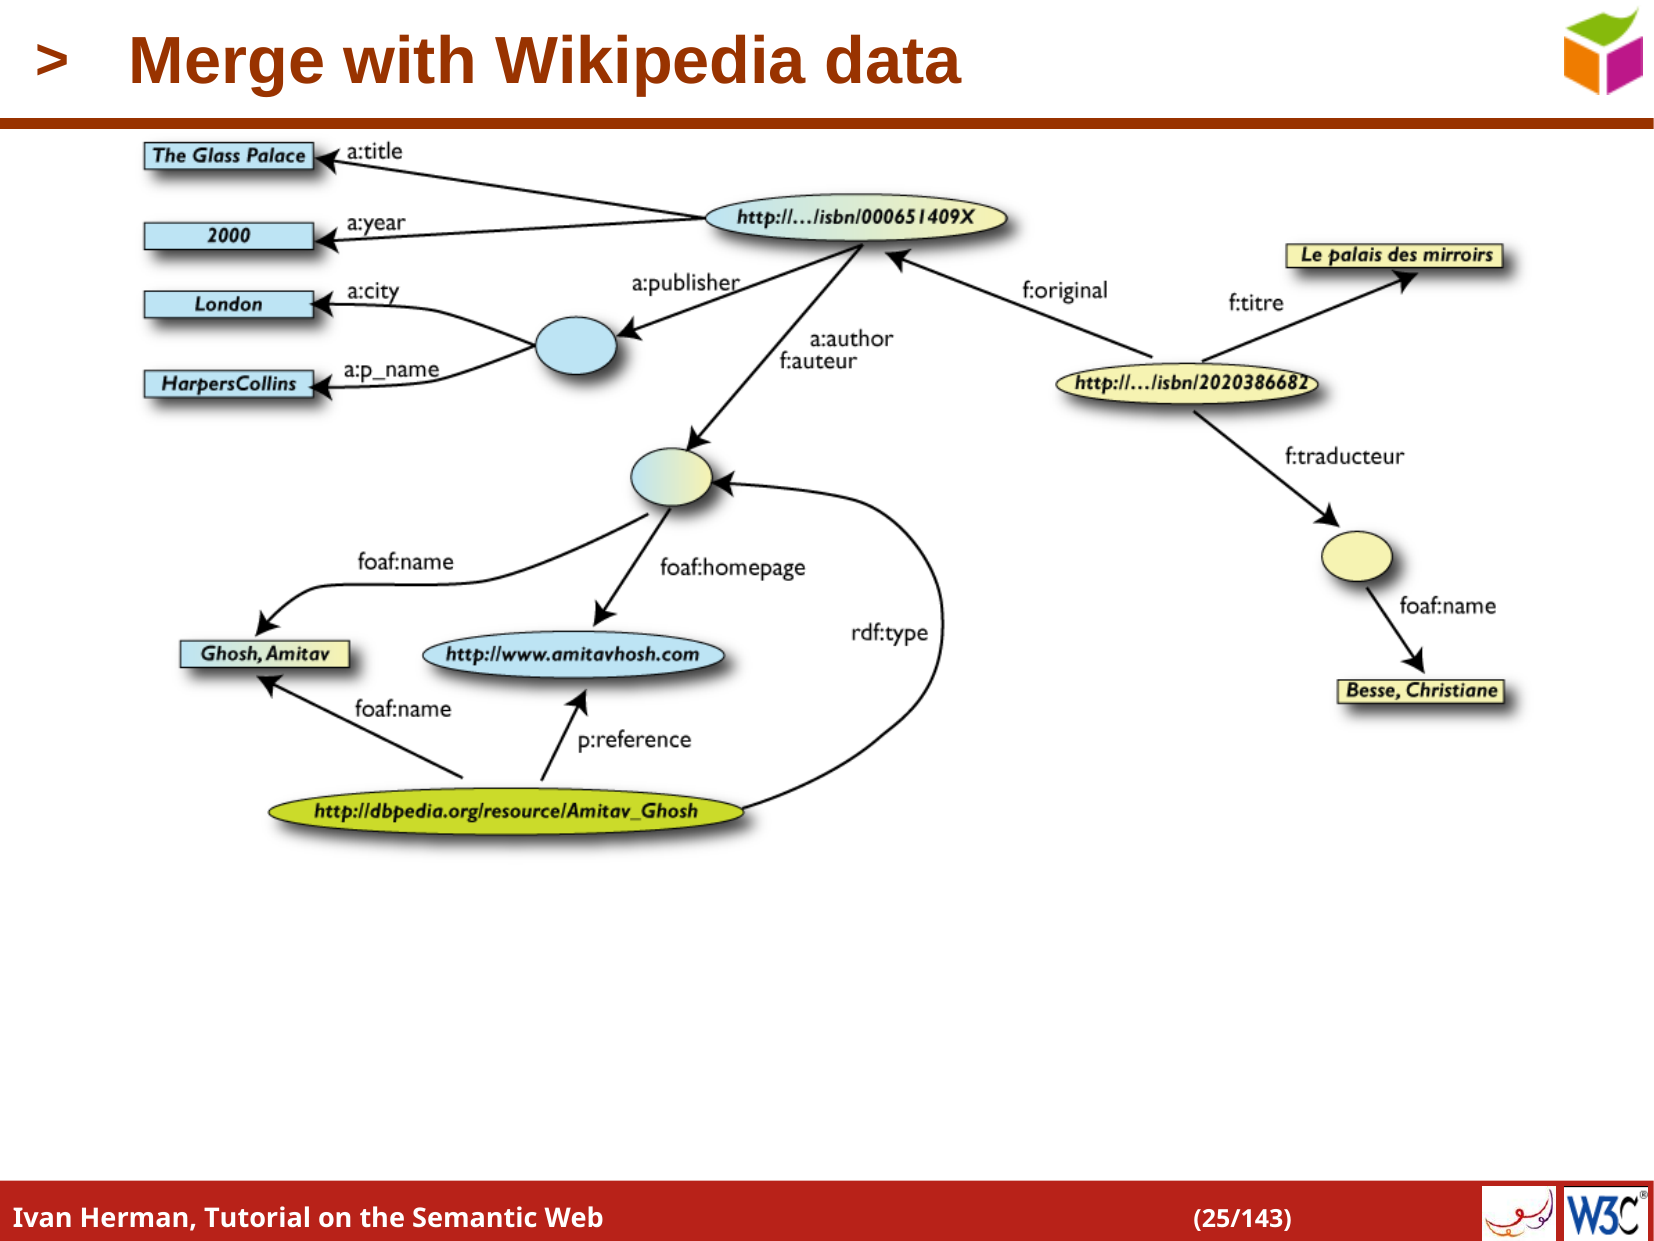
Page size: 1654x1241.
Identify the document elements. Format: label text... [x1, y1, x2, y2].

picture [1564, 5, 1643, 95]
title Merge with Wikipedia data [93, 0, 1493, 119]
picture [1564, 1186, 1648, 1241]
picture [129, 131, 1536, 1071]
picture [1482, 1186, 1556, 1241]
